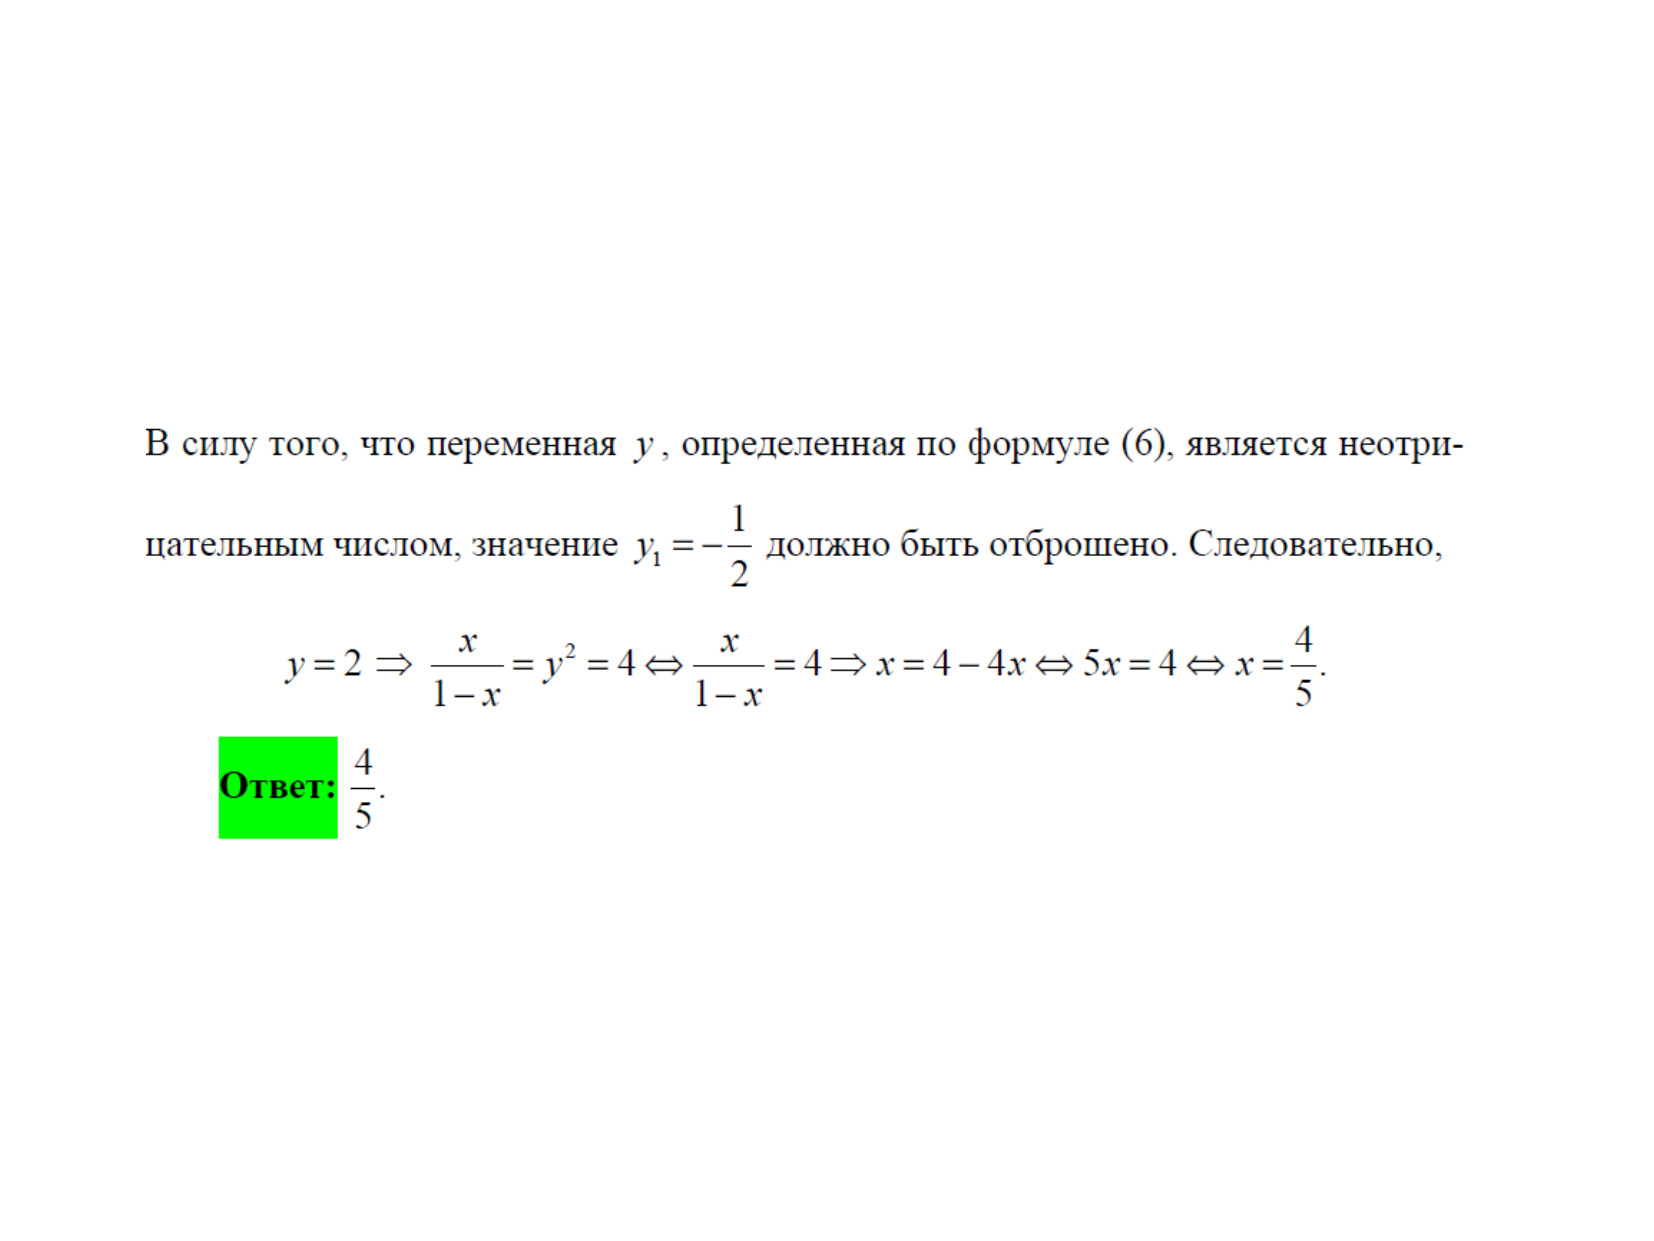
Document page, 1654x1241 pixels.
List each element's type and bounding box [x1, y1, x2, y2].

picture [146, 413, 1477, 858]
